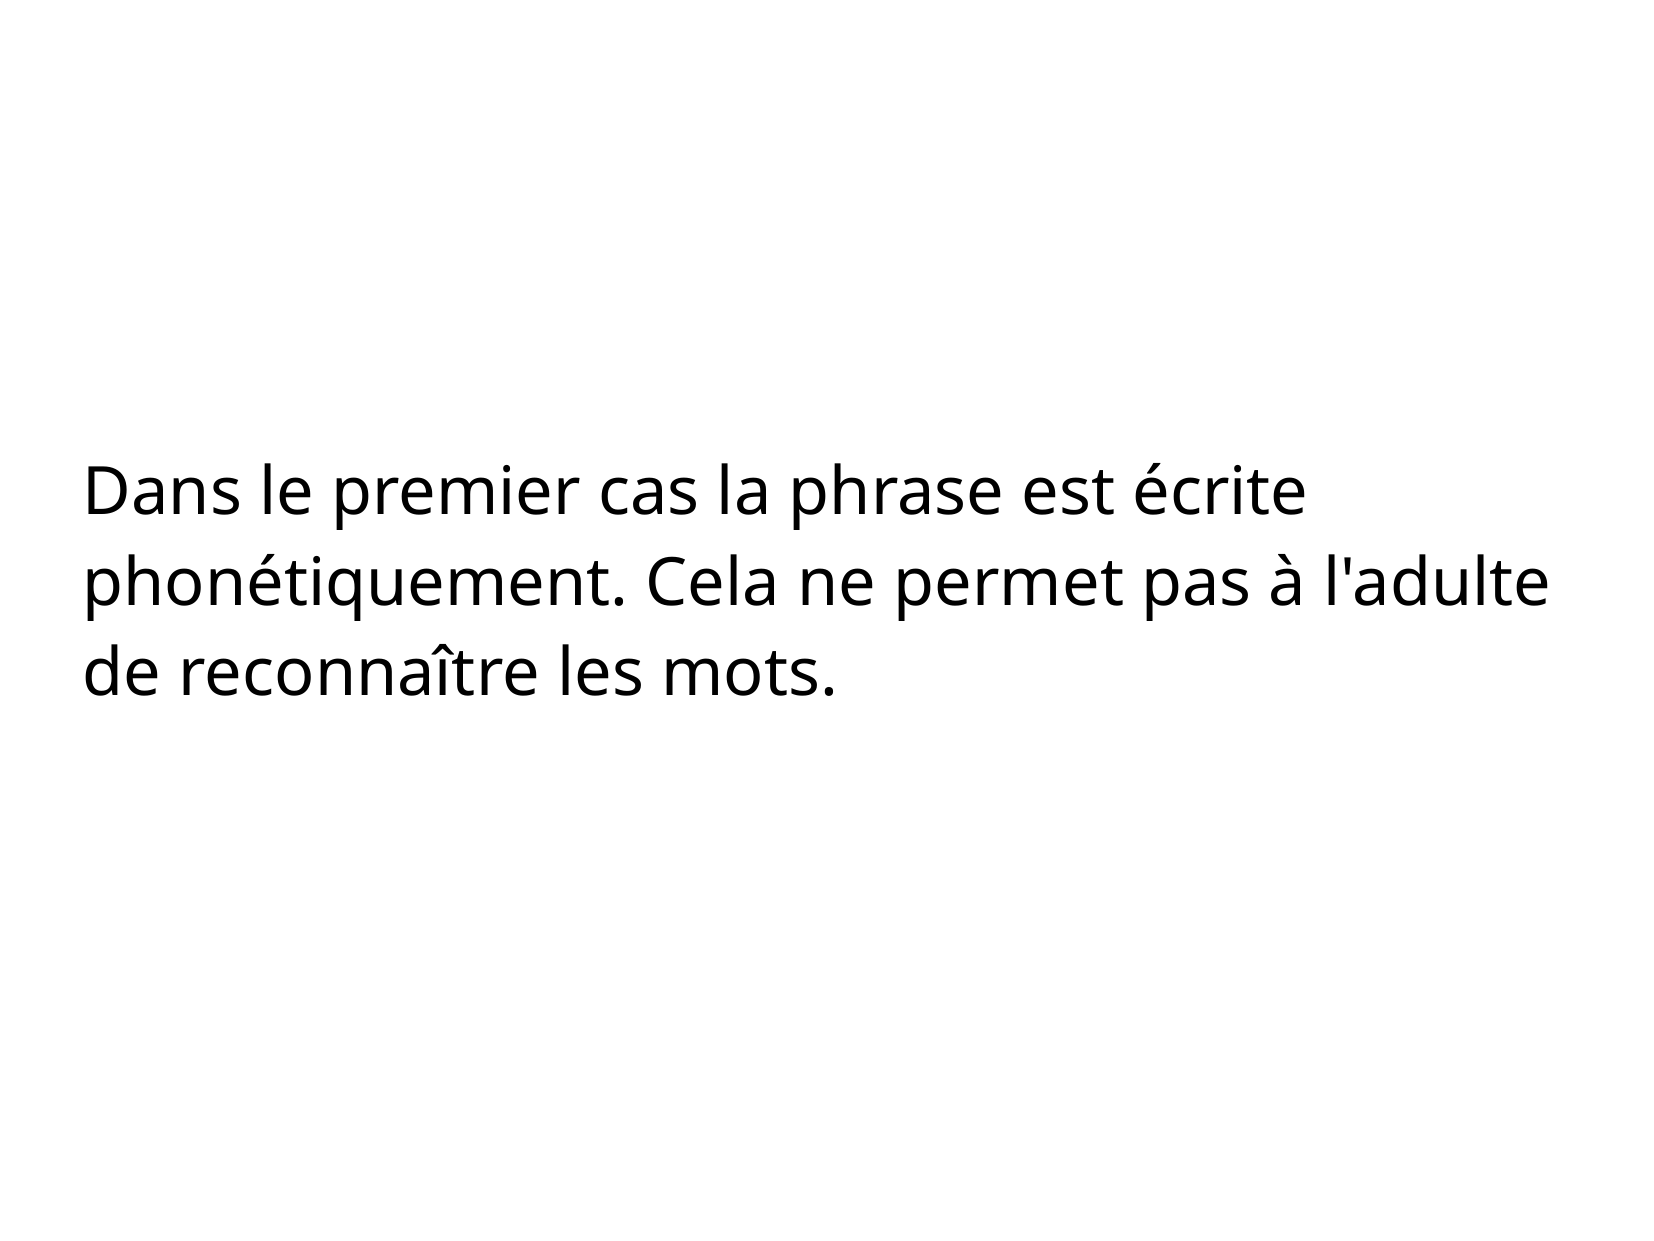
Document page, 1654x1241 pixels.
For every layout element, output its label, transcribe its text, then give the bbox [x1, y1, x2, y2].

subtitle Dans le premier cas la phrase est écrite phonétiquement. Cela ne permet pas à l'adulte de reconnaître les mots. [82, 49, 1571, 1109]
